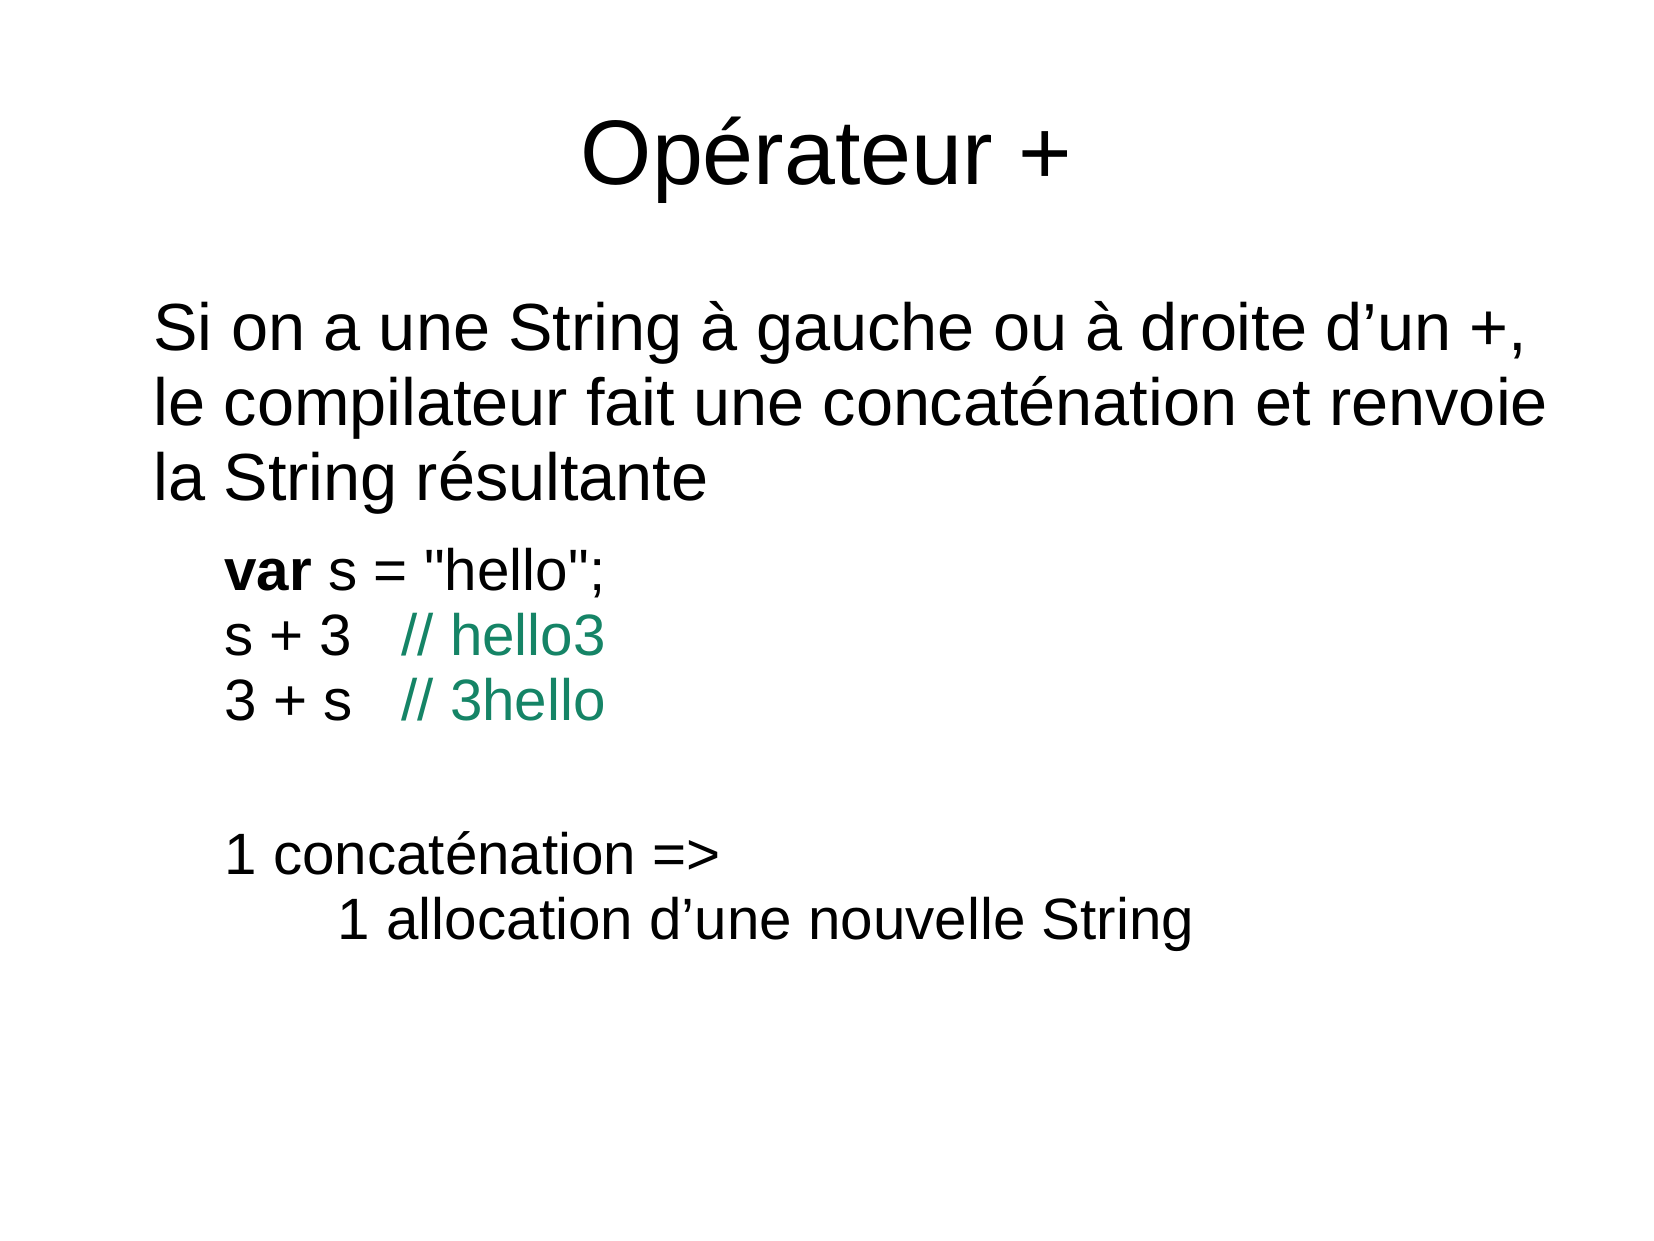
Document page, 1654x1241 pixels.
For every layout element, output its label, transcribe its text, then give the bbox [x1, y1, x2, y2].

title Opérateur + [82, 49, 1571, 257]
list Si on a une String à gauche ou à droite d’un +, le compilateur fait une concaténation et renvoie la String résultante var s = "hello"; s + 3 // hello3 3 + s // 3hello 1 concaténation => 1 allocation d’une nouvelle String [82, 290, 1571, 1141]
